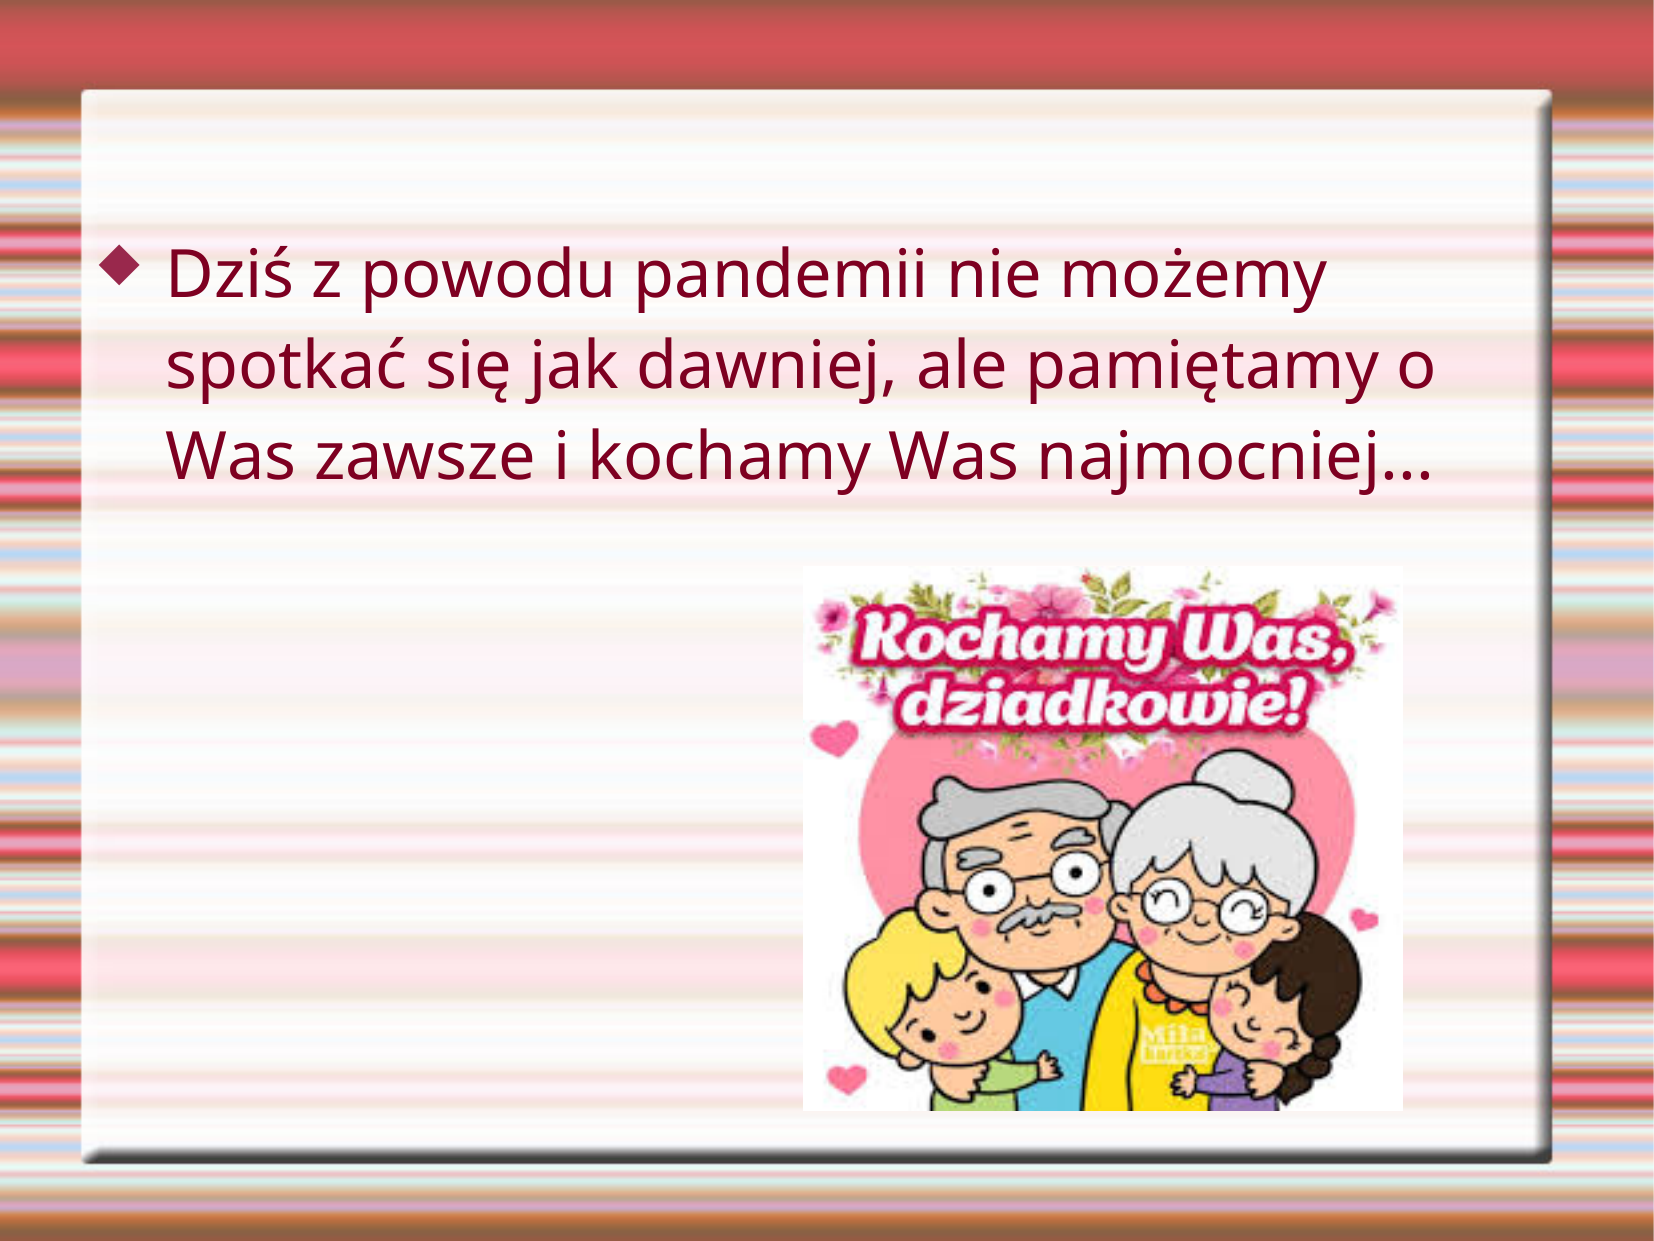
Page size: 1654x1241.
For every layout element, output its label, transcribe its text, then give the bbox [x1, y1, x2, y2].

picture [0, 0, 1654, 1241]
list Dziś z powodu pandemii nie możemy spotkać się jak dawniej, ale pamiętamy o Was zawsze i kochamy Was najmocniej... [82, 226, 1478, 1146]
